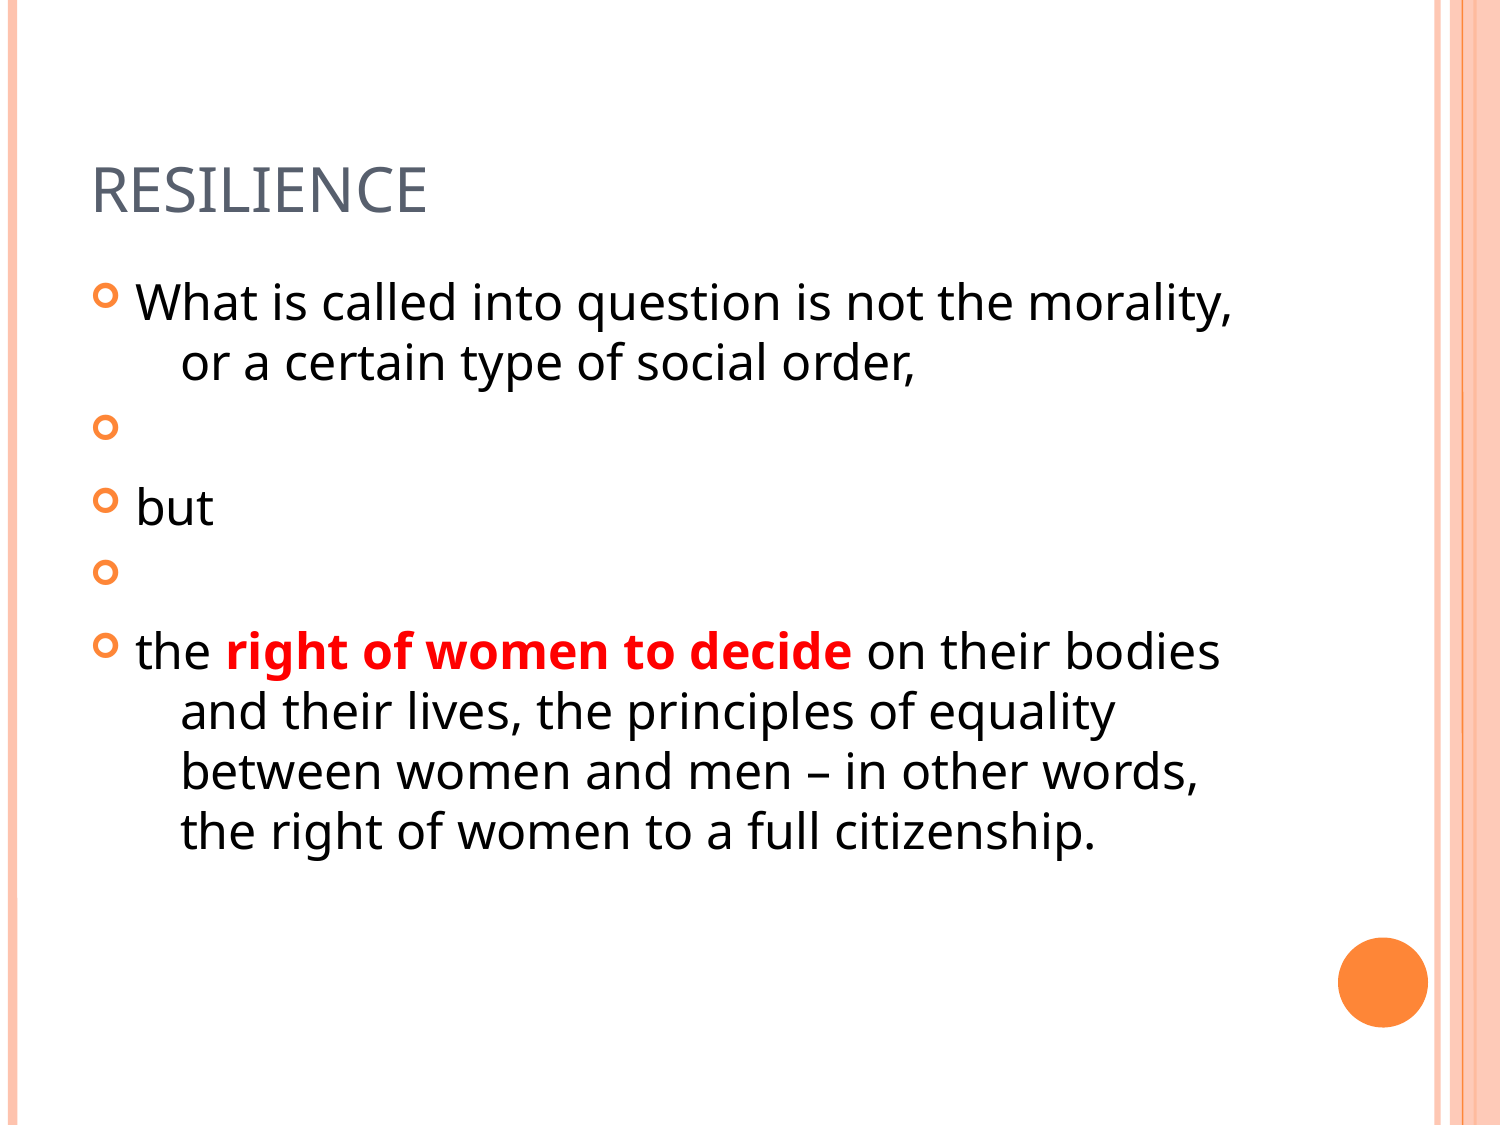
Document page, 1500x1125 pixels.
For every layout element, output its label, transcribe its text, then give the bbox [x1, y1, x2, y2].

title resilience [75, 45, 1300, 233]
list What is called into question is not the morality, or a certain type of social order, but the right of women to decide on their bodies and their lives, the principles of equality between women and men – in other words, the right of women to a full citizenship. [75, 262, 1300, 1062]
